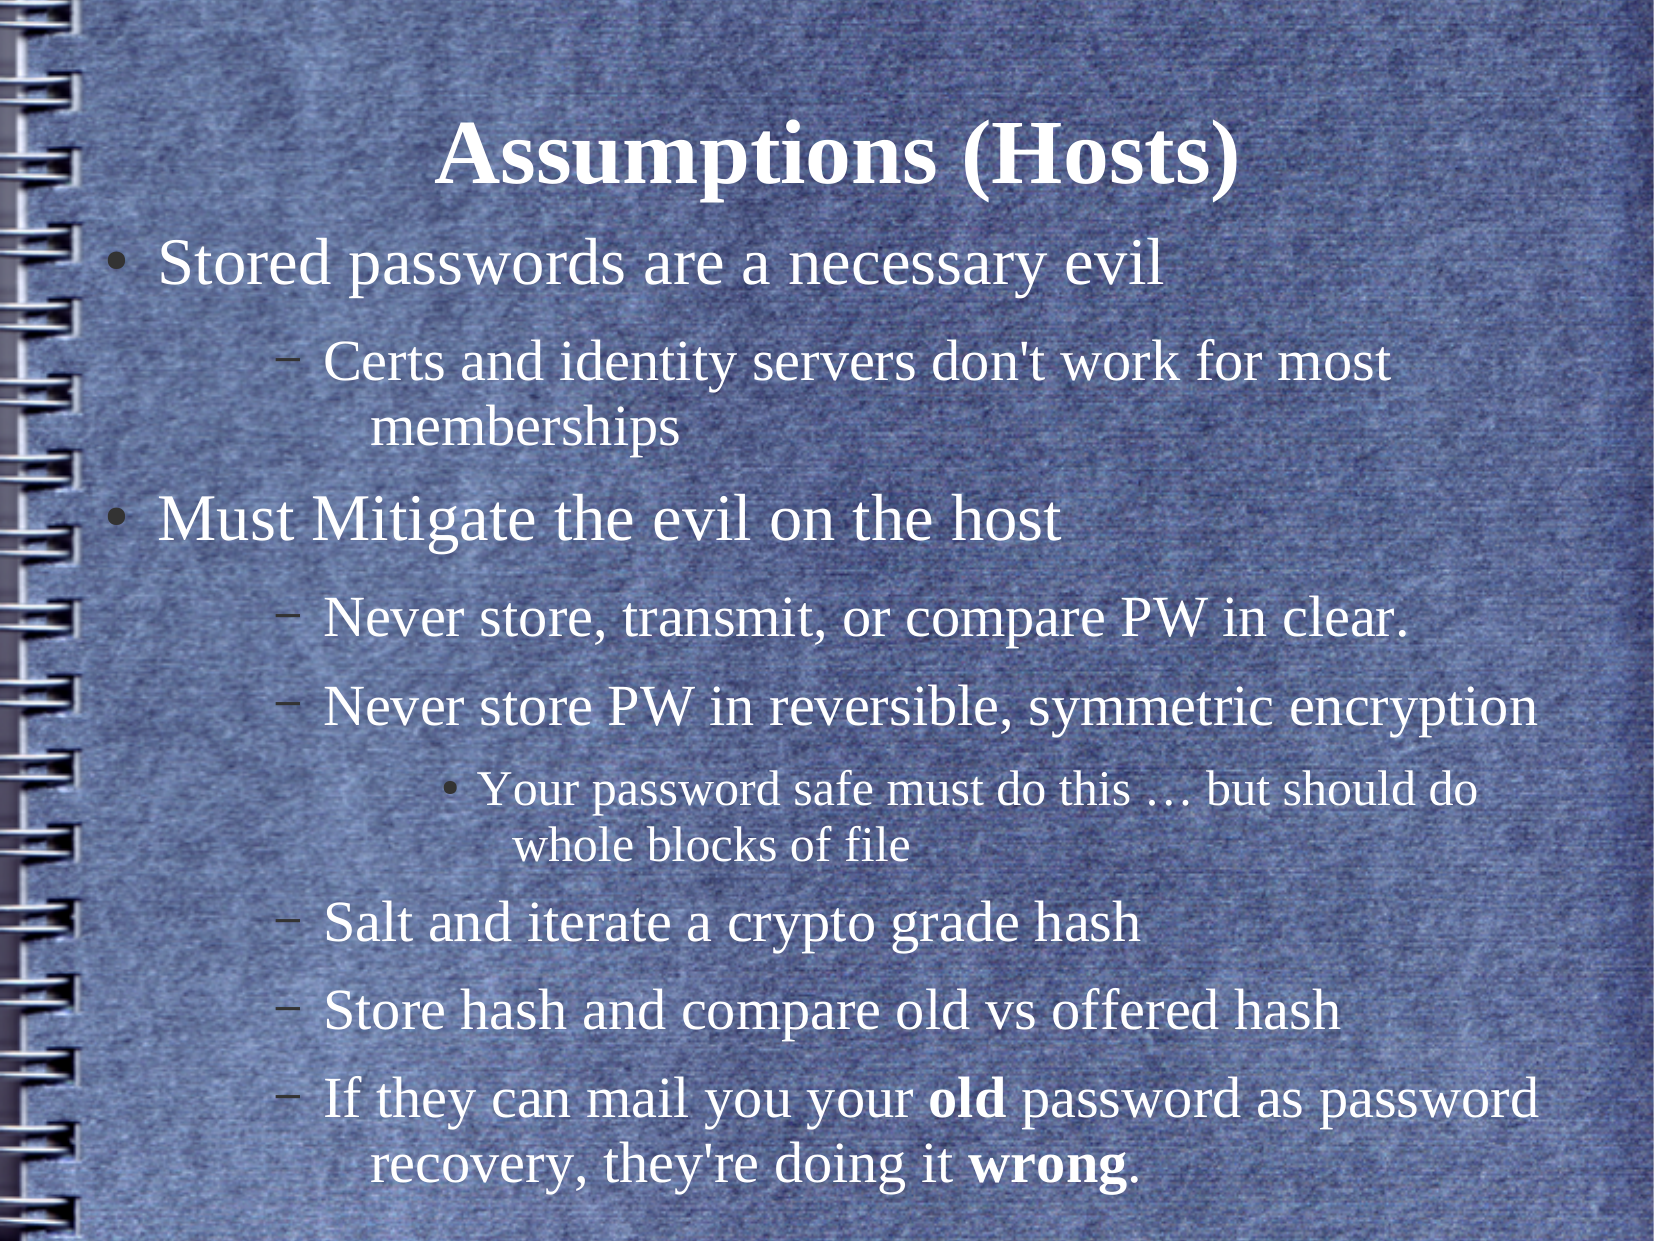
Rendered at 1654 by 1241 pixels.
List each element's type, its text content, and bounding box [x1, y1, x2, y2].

picture [0, 0, 1654, 1241]
title Assumptions (Hosts) [82, 56, 1571, 250]
list Stored passwords are a necessary evil Certs and identity servers don't work for most memberships Must Mitigate the evil on the host Never store, transmit, or compare PW in clear. Never store PW in reversible, symmetric encryption Your password safe must do this … but should do whole blocks of file Salt and iterate a crypto grade hash Store hash and compare old vs offered hash If they can mail you your old password as password recovery, they're doing it wrong. [86, 225, 1576, 1241]
